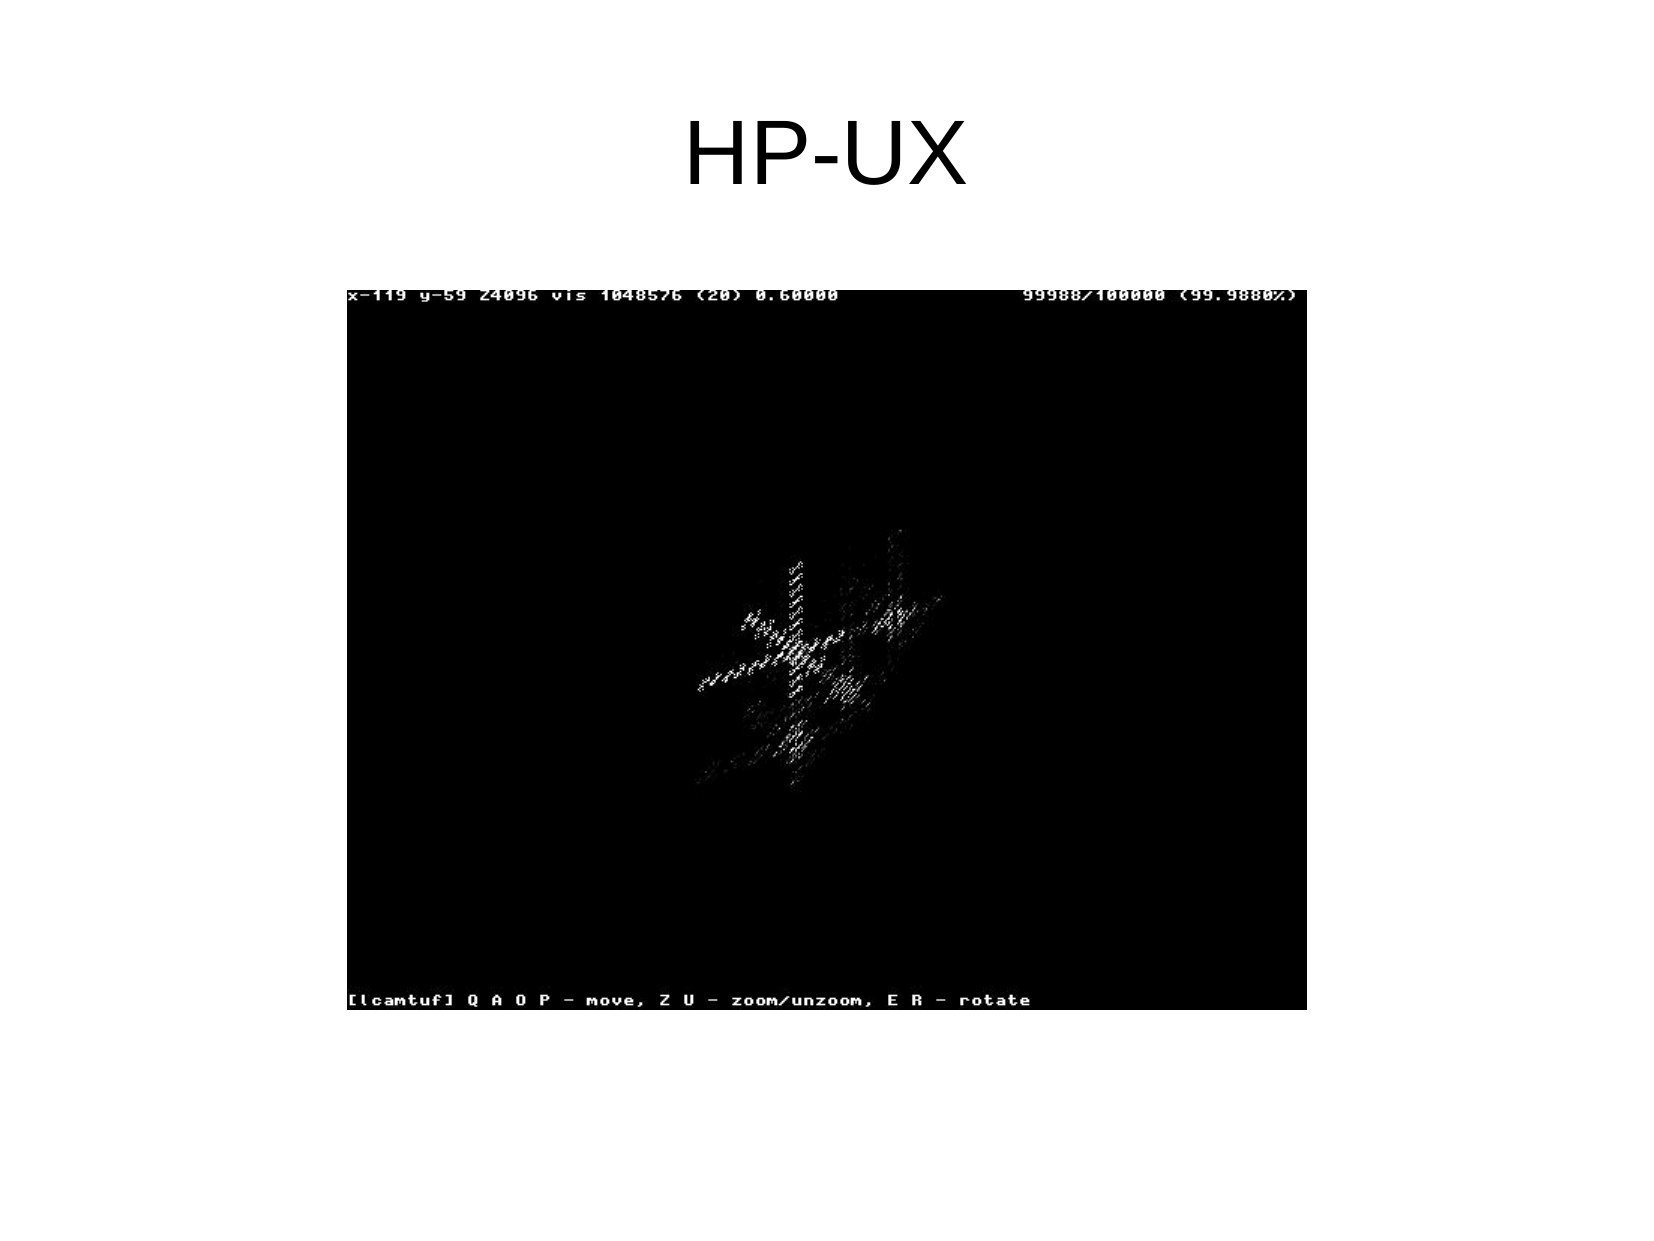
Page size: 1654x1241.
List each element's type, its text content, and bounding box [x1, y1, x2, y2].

picture [347, 290, 1307, 1010]
title HP-UX [82, 49, 1571, 257]
